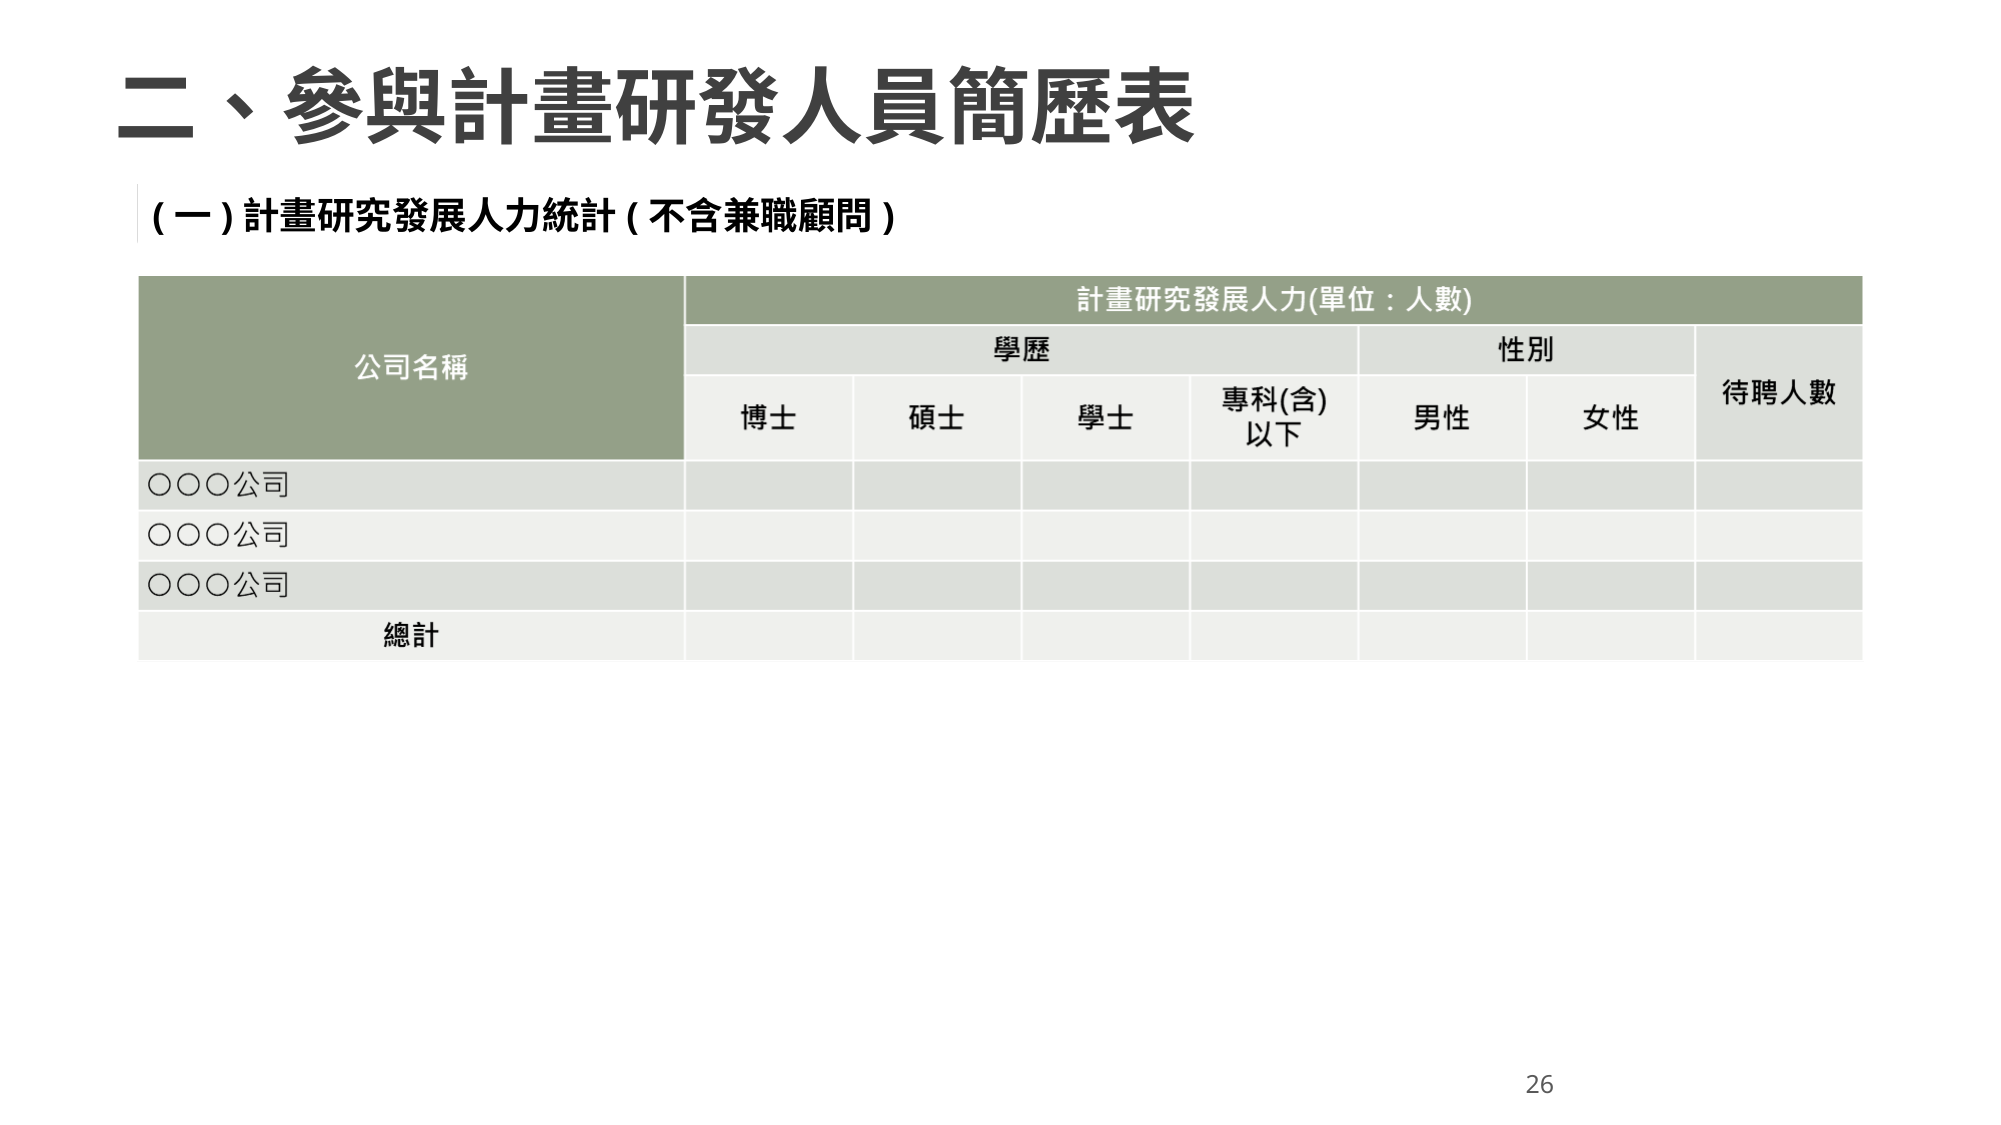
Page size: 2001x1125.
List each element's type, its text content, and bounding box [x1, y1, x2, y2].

text_box (一)計畫研究發展人力統計(不含兼職顧問) [137, 184, 959, 245]
title 二、參與計畫研發人員簡歷表 [99, 56, 1900, 166]
picture [137, 273, 1864, 671]
text_box <編號> [1510, 1061, 1961, 1097]
